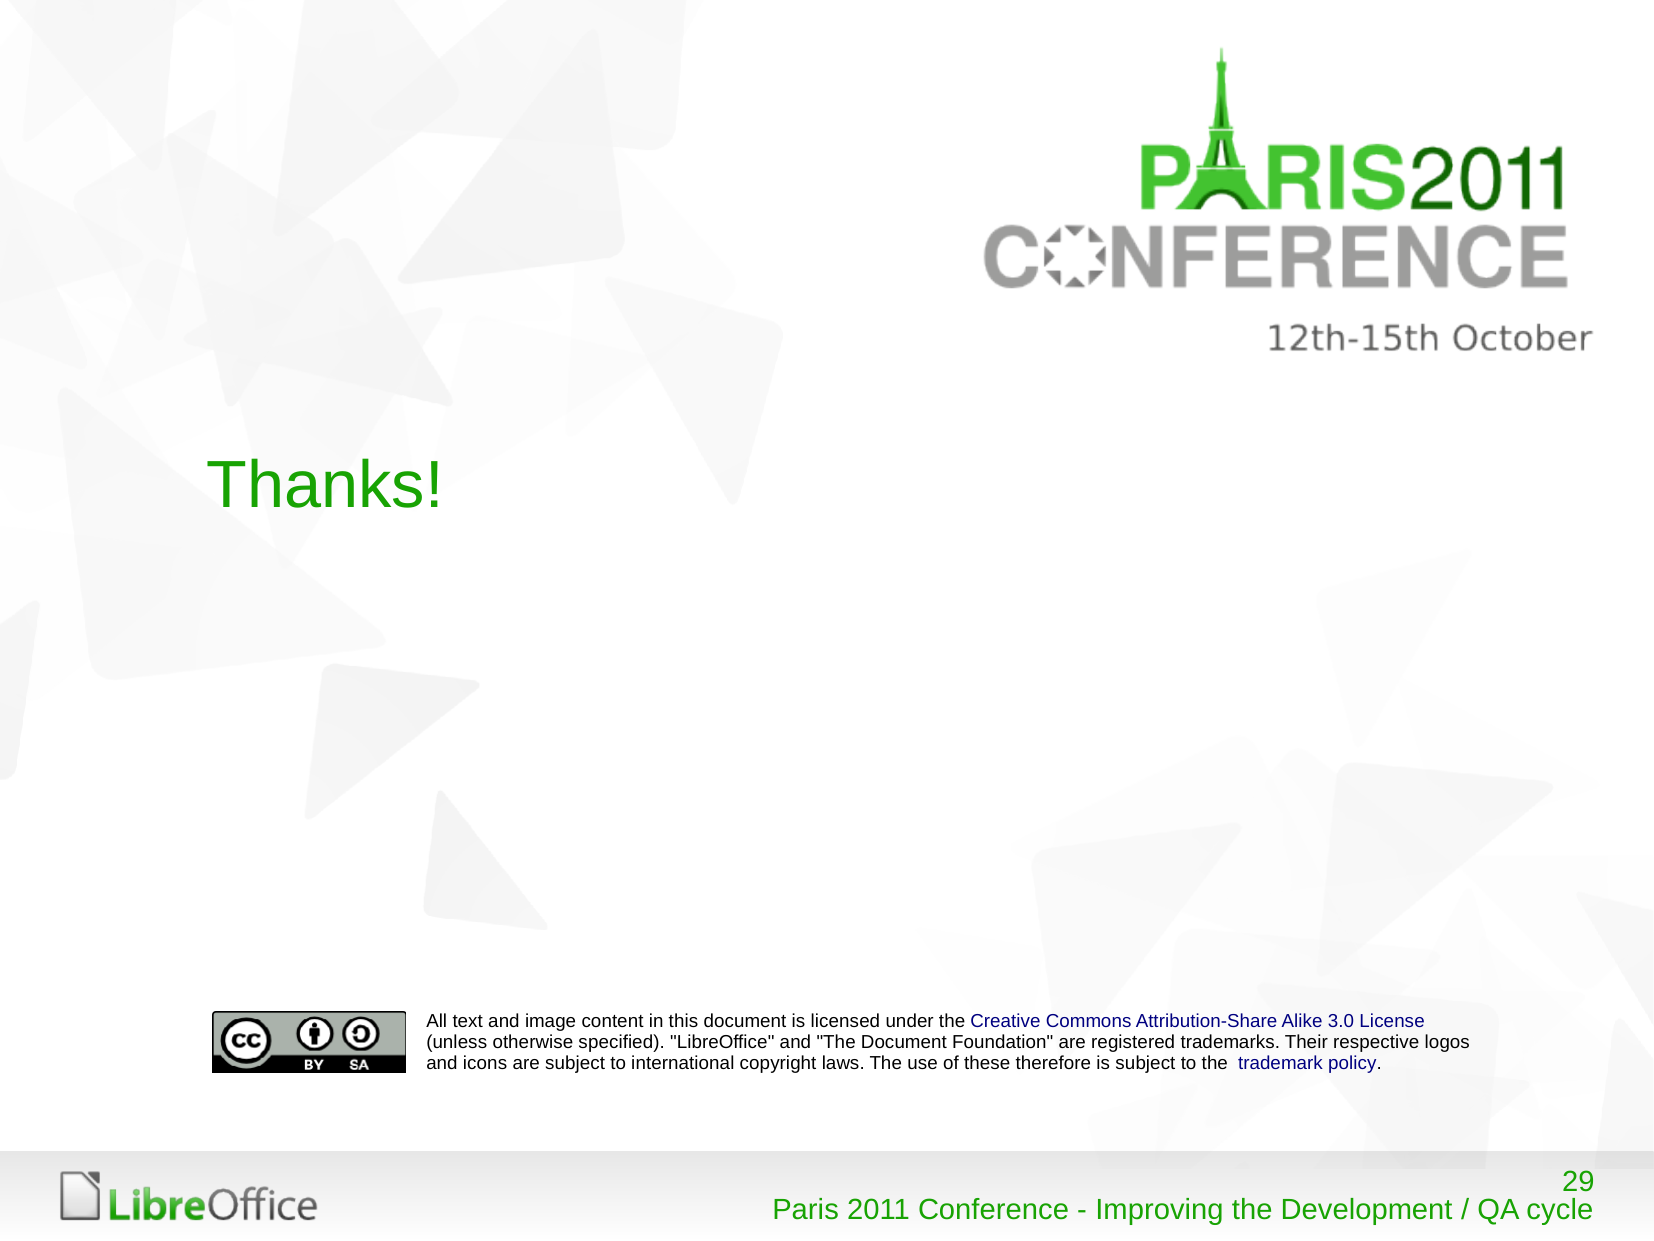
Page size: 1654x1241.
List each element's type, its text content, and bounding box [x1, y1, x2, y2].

title Thanks! [206, 395, 1477, 573]
picture [915, 548, 1654, 1169]
picture [927, 12, 1654, 410]
picture [41, 1152, 337, 1240]
picture [212, 1011, 406, 1073]
picture [0, 0, 783, 930]
